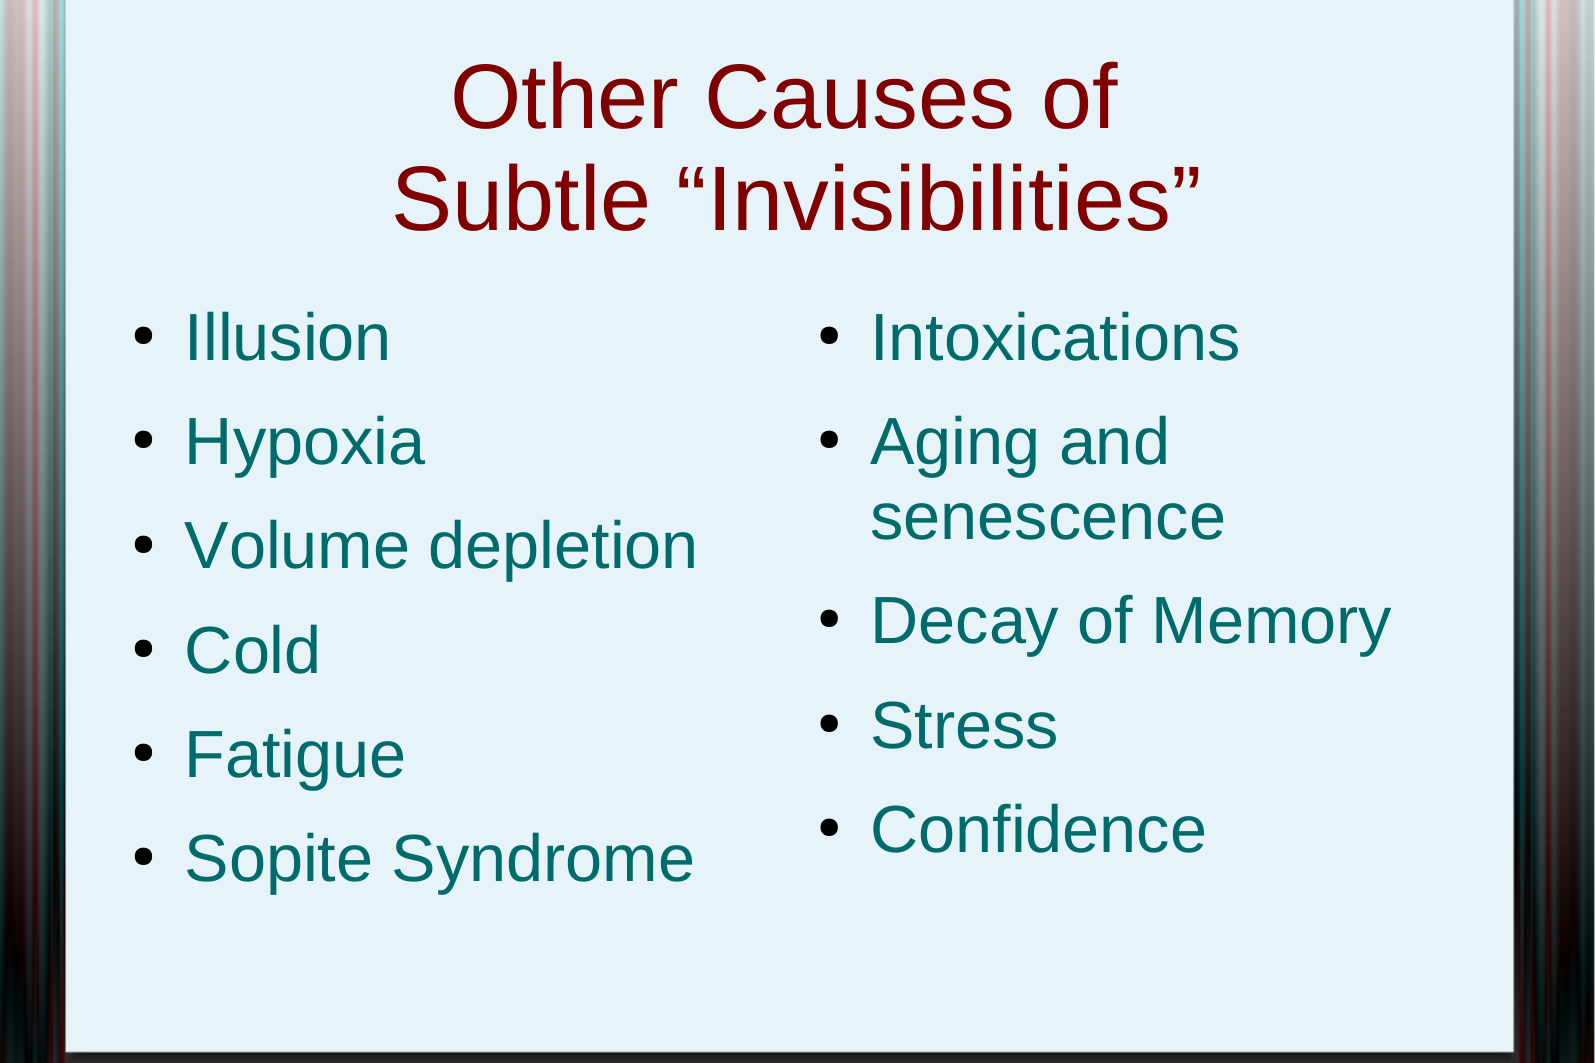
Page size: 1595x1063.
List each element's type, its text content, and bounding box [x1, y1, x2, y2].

list Intoxications Aging and senescence Decay of Memory Stress Confidence [799, 300, 1453, 1049]
picture [0, 0, 1595, 1063]
title Other Causes of Subtle “Invisibilities” [113, 45, 1481, 251]
list Illusion Hypoxia Volume depletion Cold Fatigue Sopite Syndrome [113, 300, 767, 1063]
